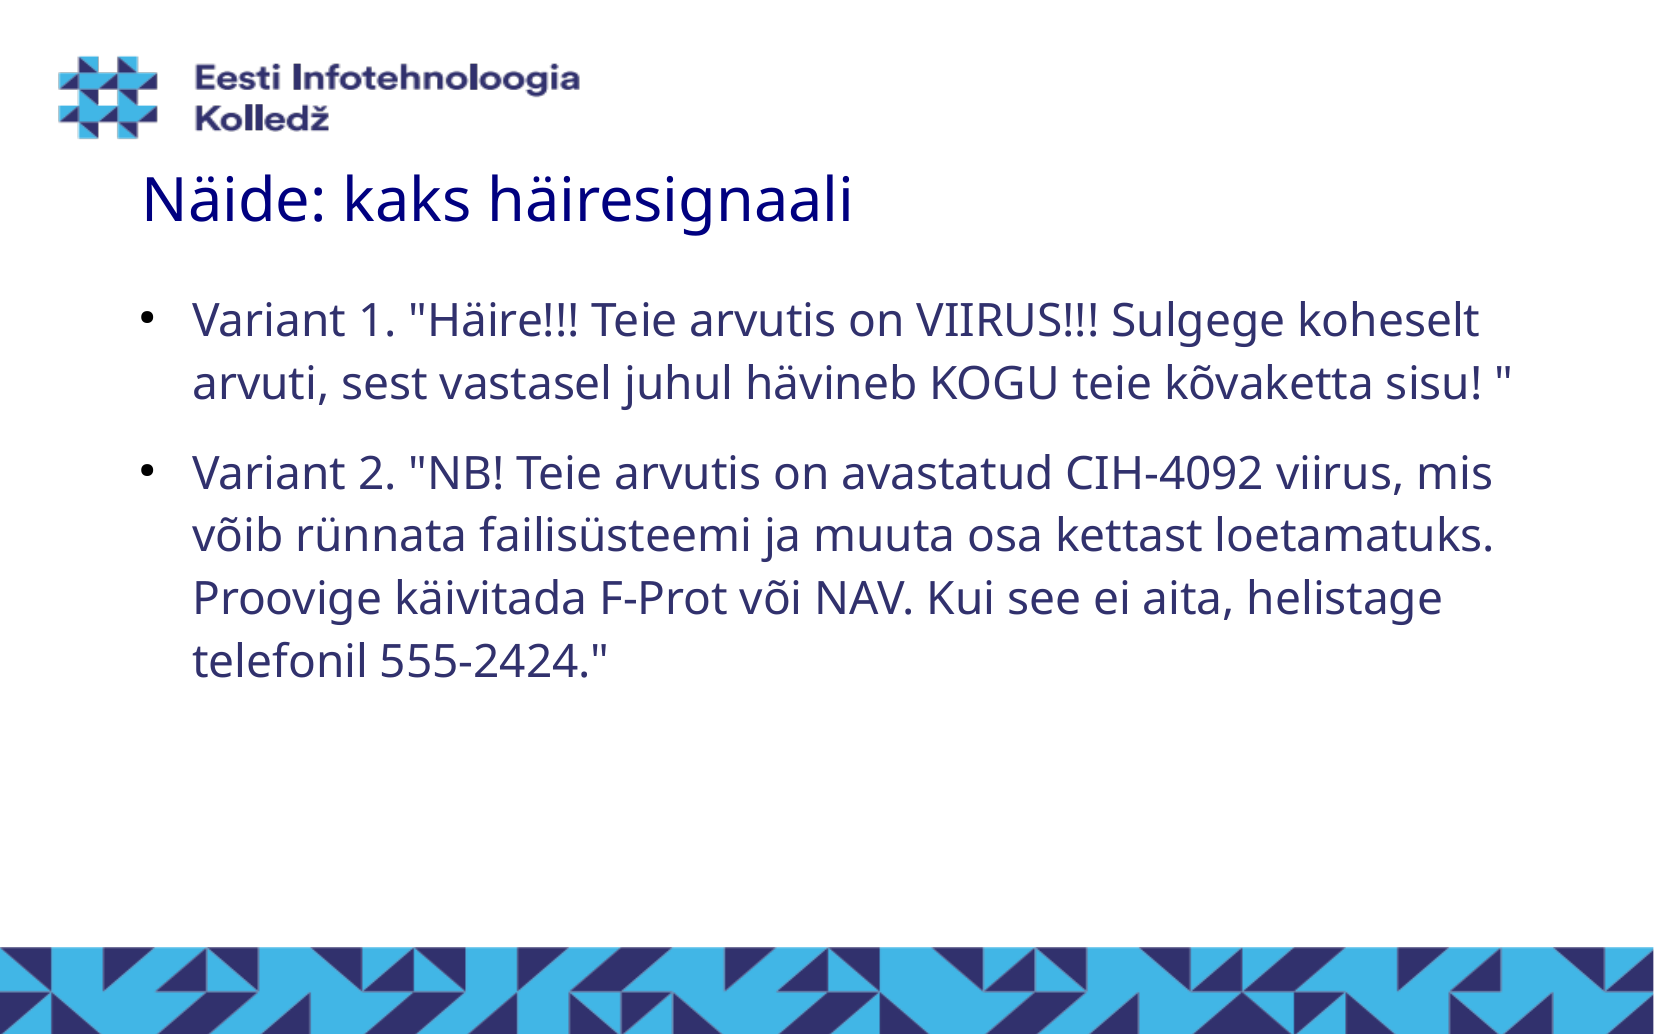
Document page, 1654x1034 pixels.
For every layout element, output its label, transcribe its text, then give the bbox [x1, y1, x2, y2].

list Variant 1. "Häire!!! Teie arvutis on VIIRUS!!! Sulgege koheselt arvuti, sest vastasel juhul hävineb KOGU teie kõvaketta sisu! " Variant 2. "NB! Teie arvutis on avastatud CIH-4092 viirus, mis võib rünnata failisüsteemi ja muuta osa kettast loetamatuks. Proovige käivitada F-Prot või NAV. Kui see ei aita, helistage telefonil 555-2424." [121, 287, 1533, 960]
title Näide: kaks häiresignaali [141, 111, 1553, 284]
